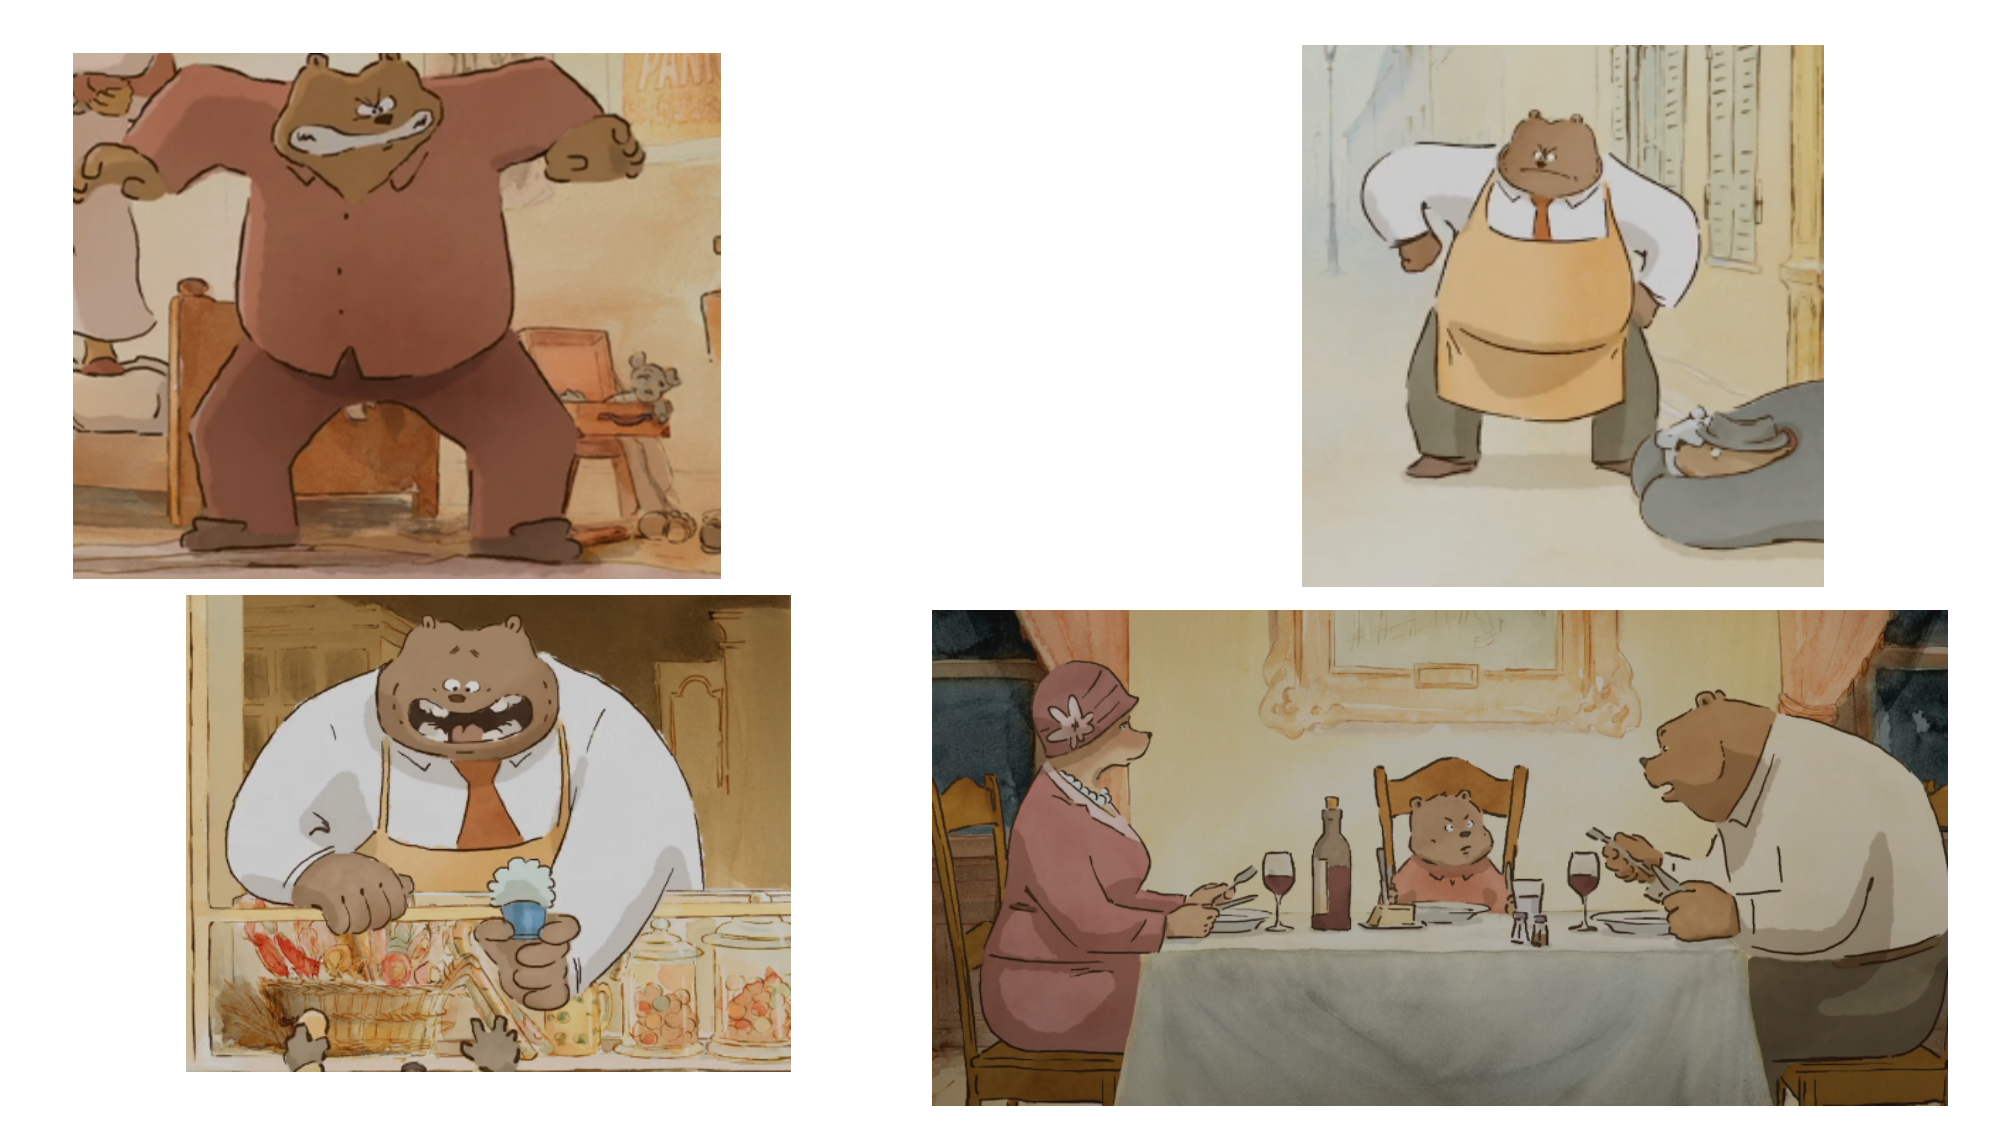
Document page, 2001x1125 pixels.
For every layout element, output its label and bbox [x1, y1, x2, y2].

picture [73, 53, 721, 579]
picture [1302, 45, 1824, 587]
picture [186, 595, 791, 1072]
picture [932, 610, 1948, 1106]
